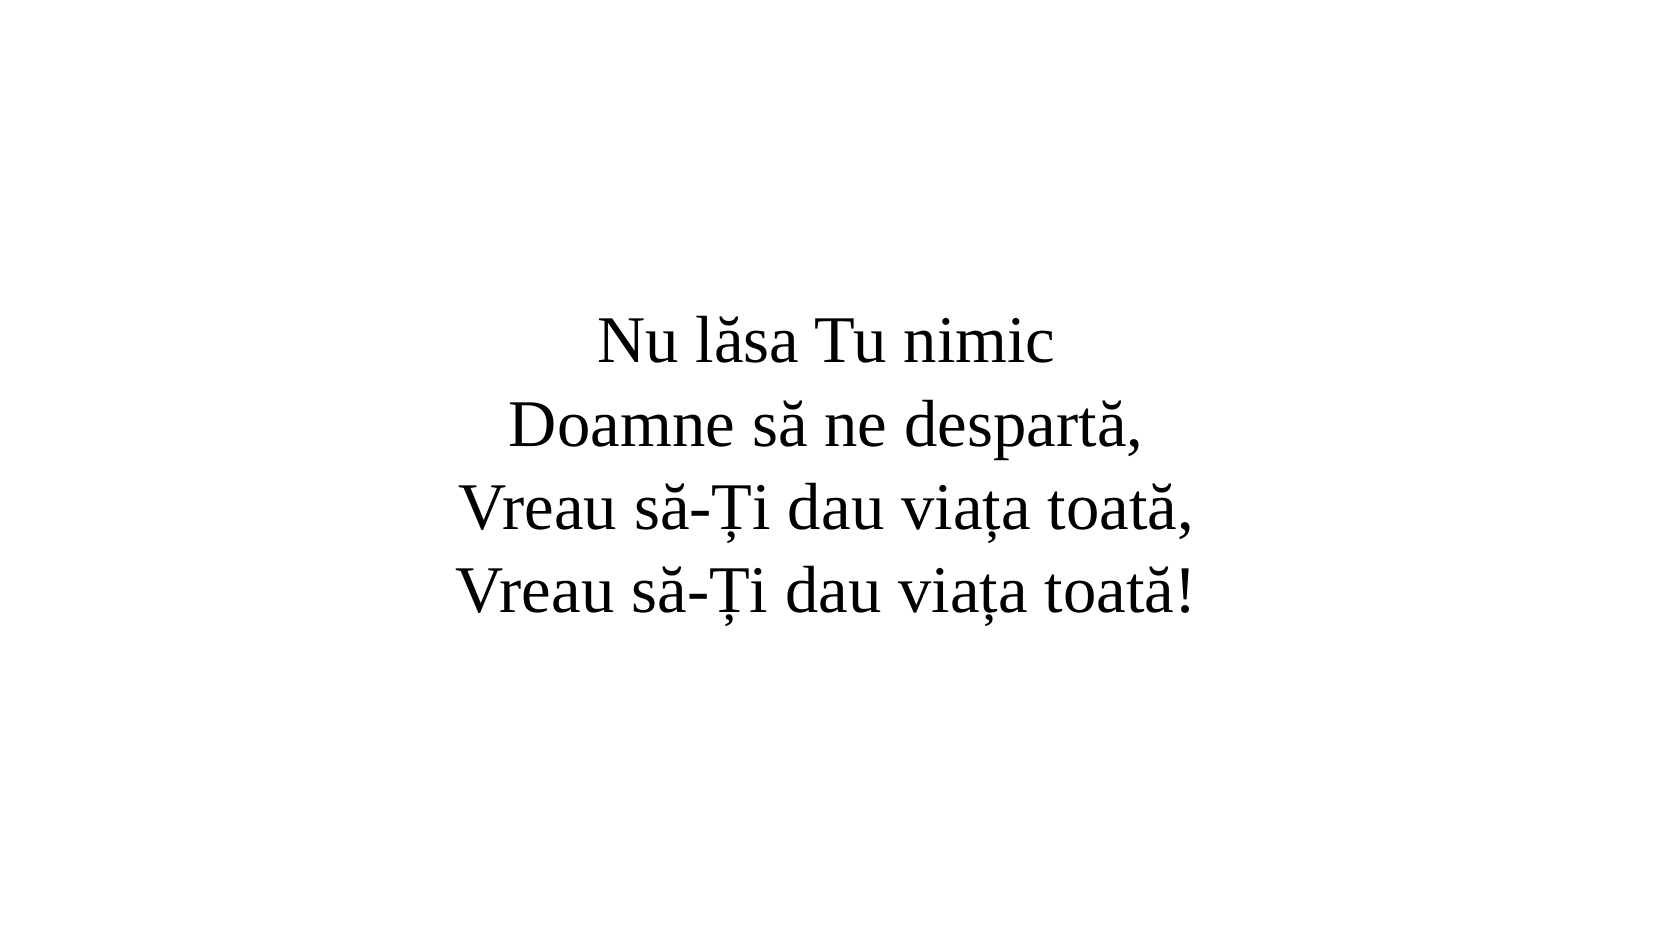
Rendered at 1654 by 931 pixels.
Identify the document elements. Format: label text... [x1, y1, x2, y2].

subtitle Nu lăsa Tu nimic Doamne să ne despartă, Vreau să-Ți dau viața toată, Vreau să-Ți dau viața toată! [300, 150, 1354, 781]
